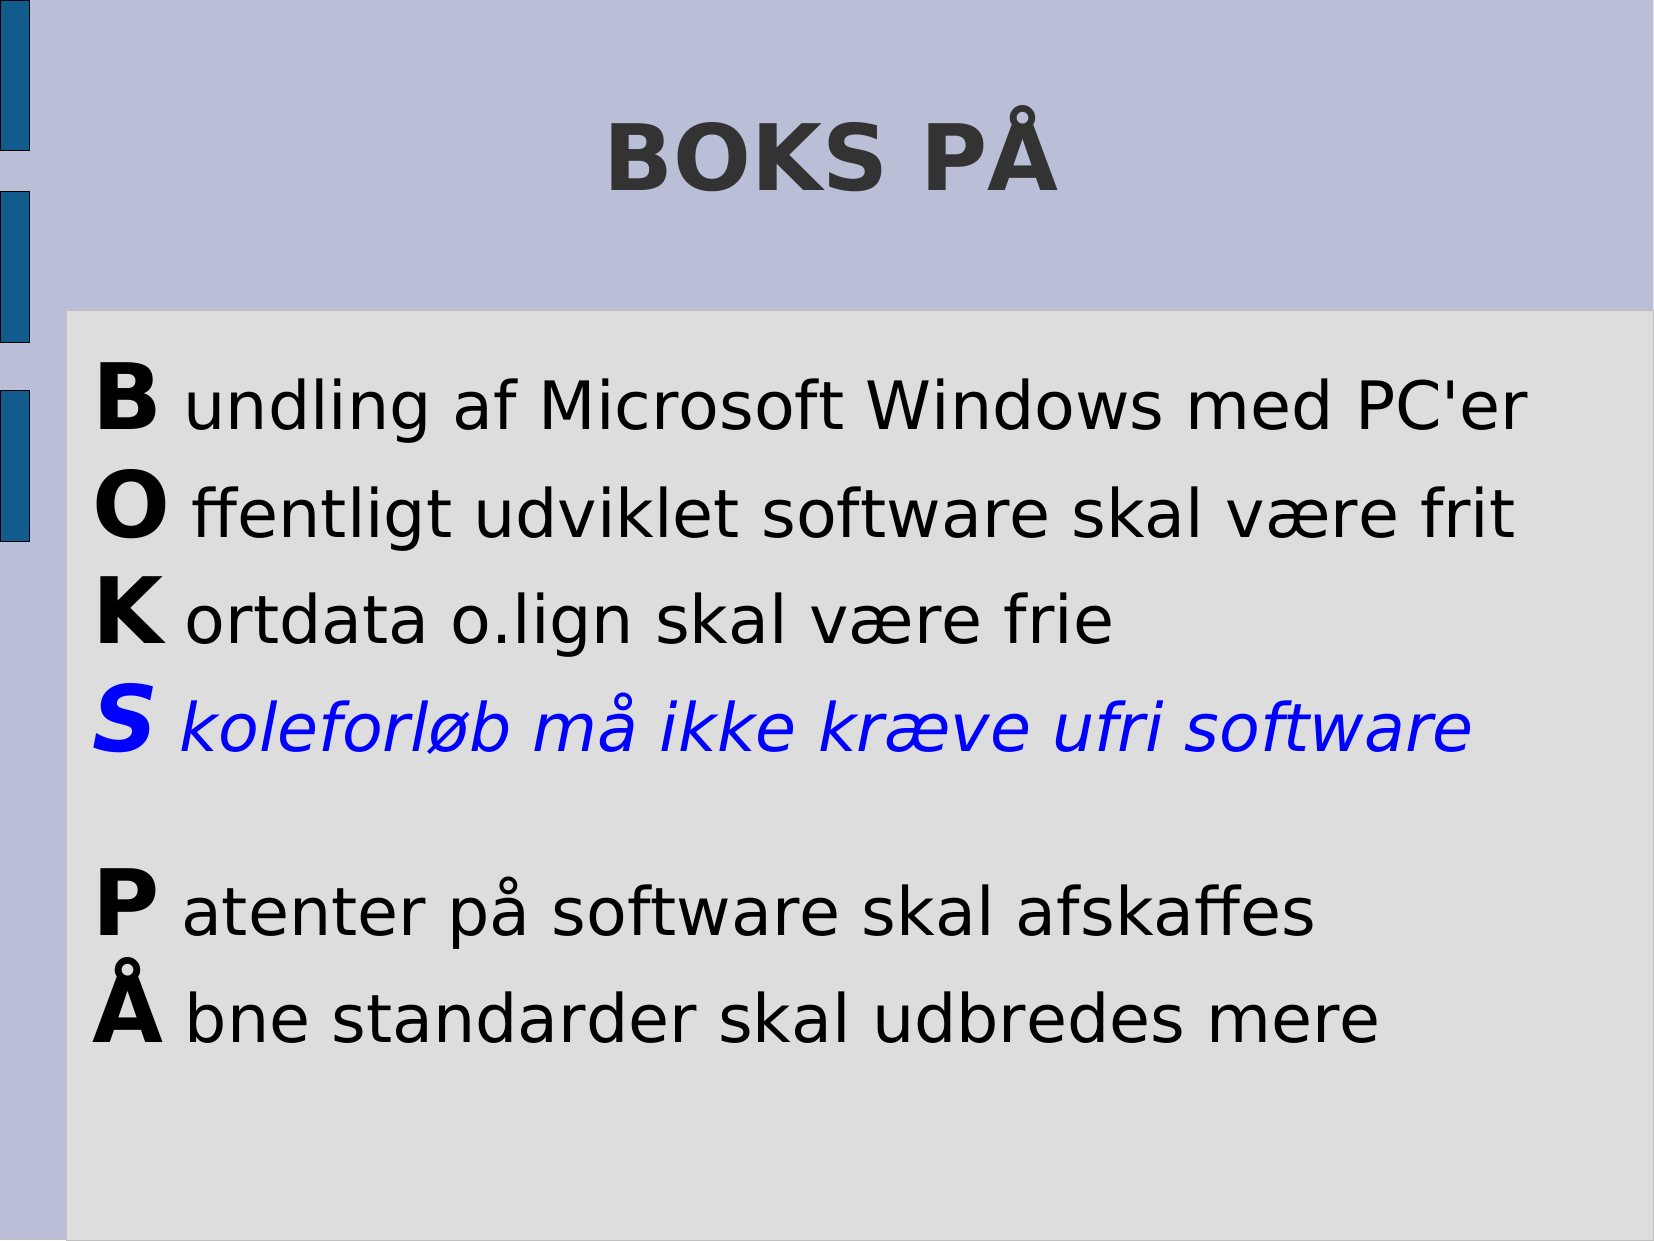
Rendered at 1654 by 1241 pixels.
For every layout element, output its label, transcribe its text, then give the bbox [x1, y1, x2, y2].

list B undling af Microsoft Windows med PC'er O ffentligt udviklet software skal være frit K ortdata o.lign skal være frie S koleforløb må ikke kræve ufri software P atenter på software skal afskaffes Å bne standarder skal udbredes mere [75, 344, 1654, 1127]
title BOKS PÅ [125, 55, 1538, 263]
